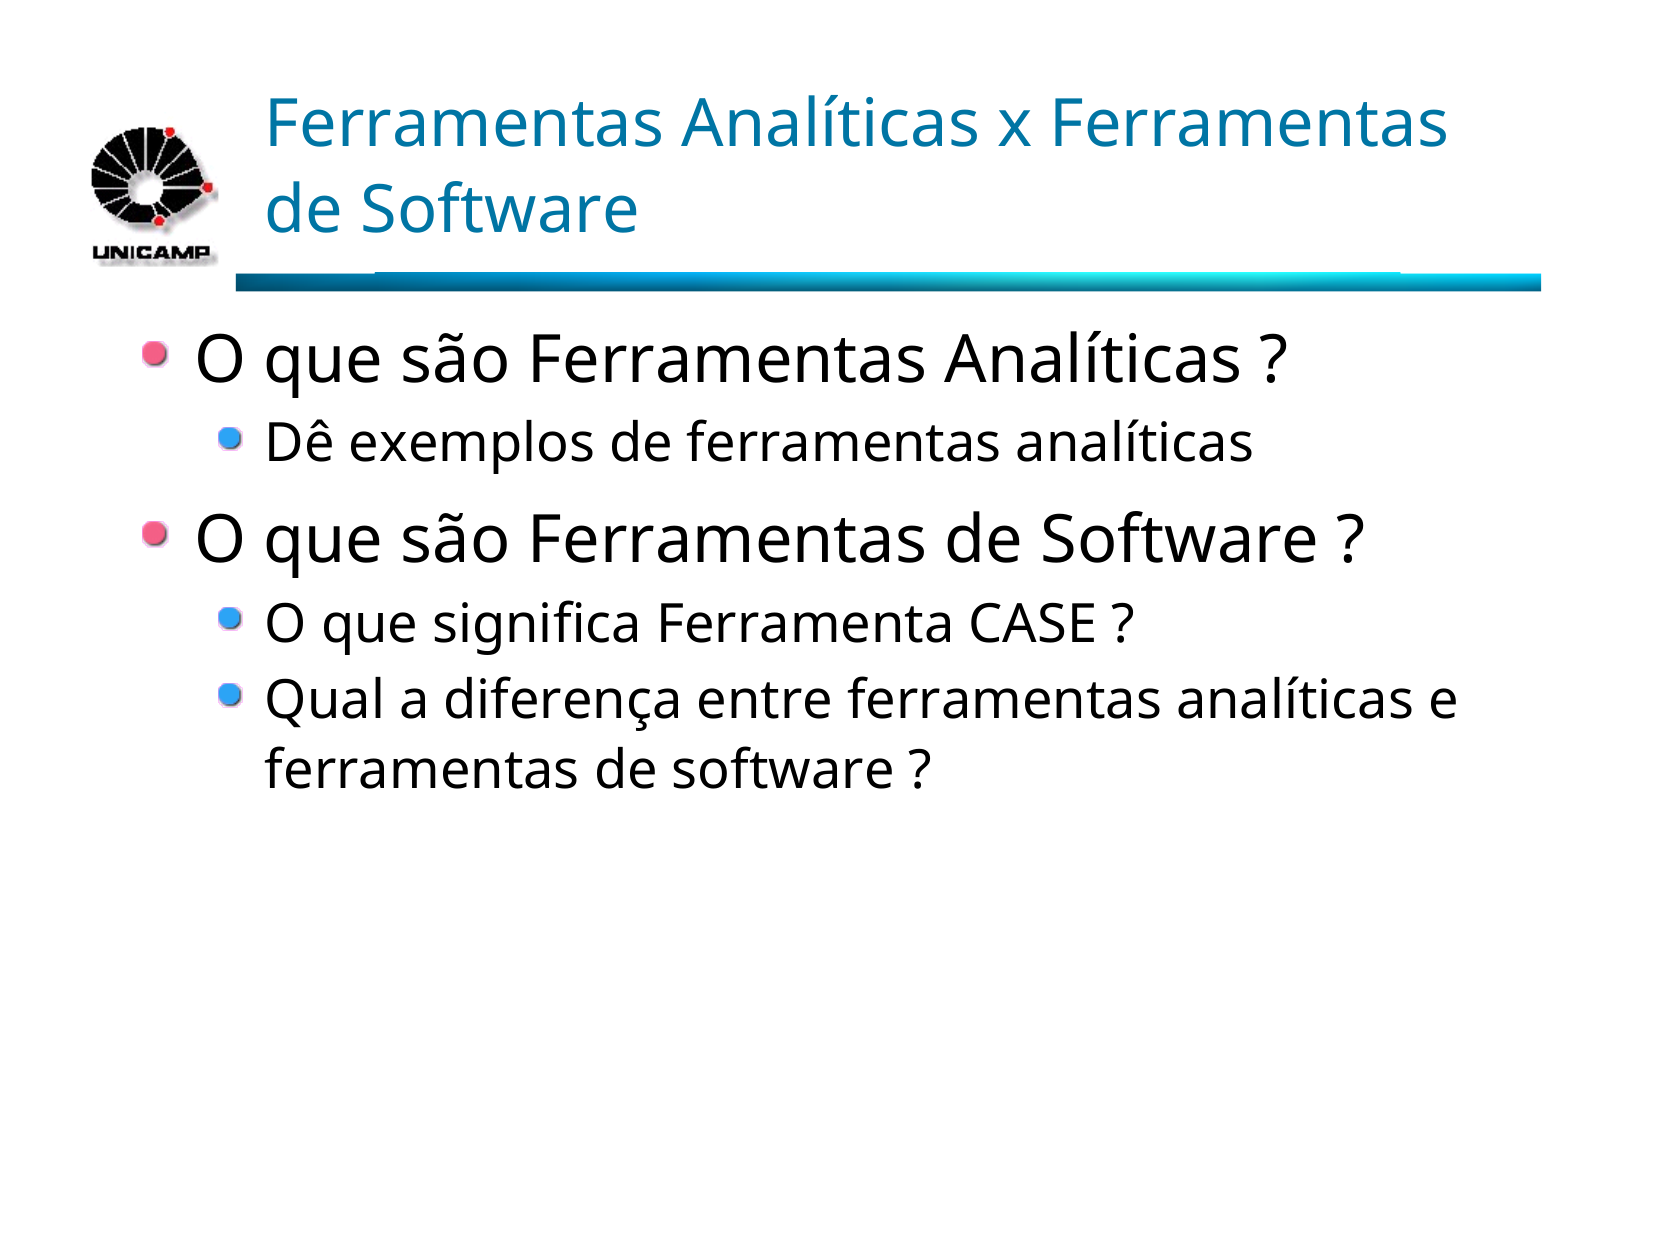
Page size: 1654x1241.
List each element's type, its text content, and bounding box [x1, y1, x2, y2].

title Ferramentas Analíticas x Ferramentas de Software [264, 42, 1534, 250]
picture [125, 272, 1654, 295]
list O que são Ferramentas Analíticas ? Dê exemplos de ferramentas analíticas O que são Ferramentas de Software ? O que significa Ferramenta CASE ? Qual a diferença entre ferramentas analíticas e ferramentas de software ? [123, 313, 1536, 1133]
